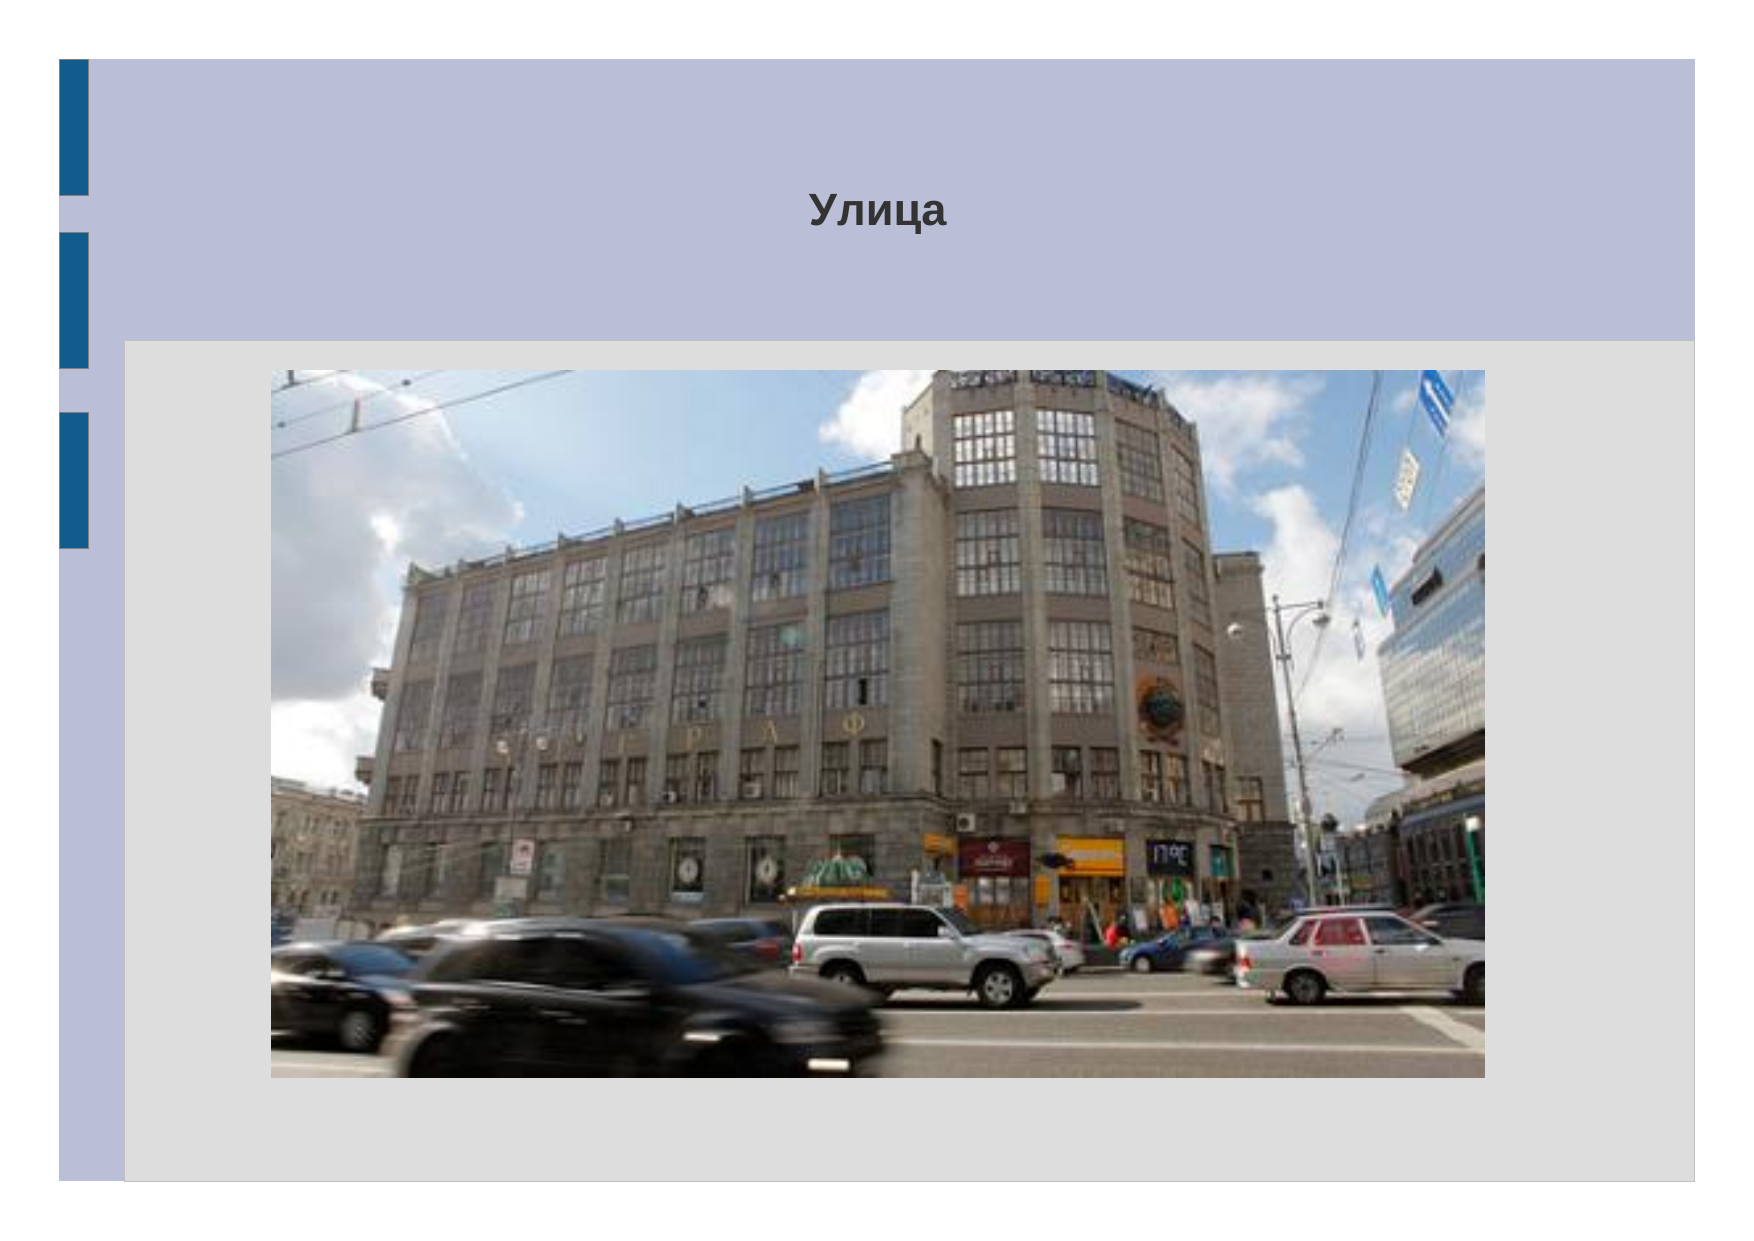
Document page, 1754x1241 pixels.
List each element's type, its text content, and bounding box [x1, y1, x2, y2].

picture [271, 370, 1485, 1078]
title Улица [179, 141, 1577, 329]
